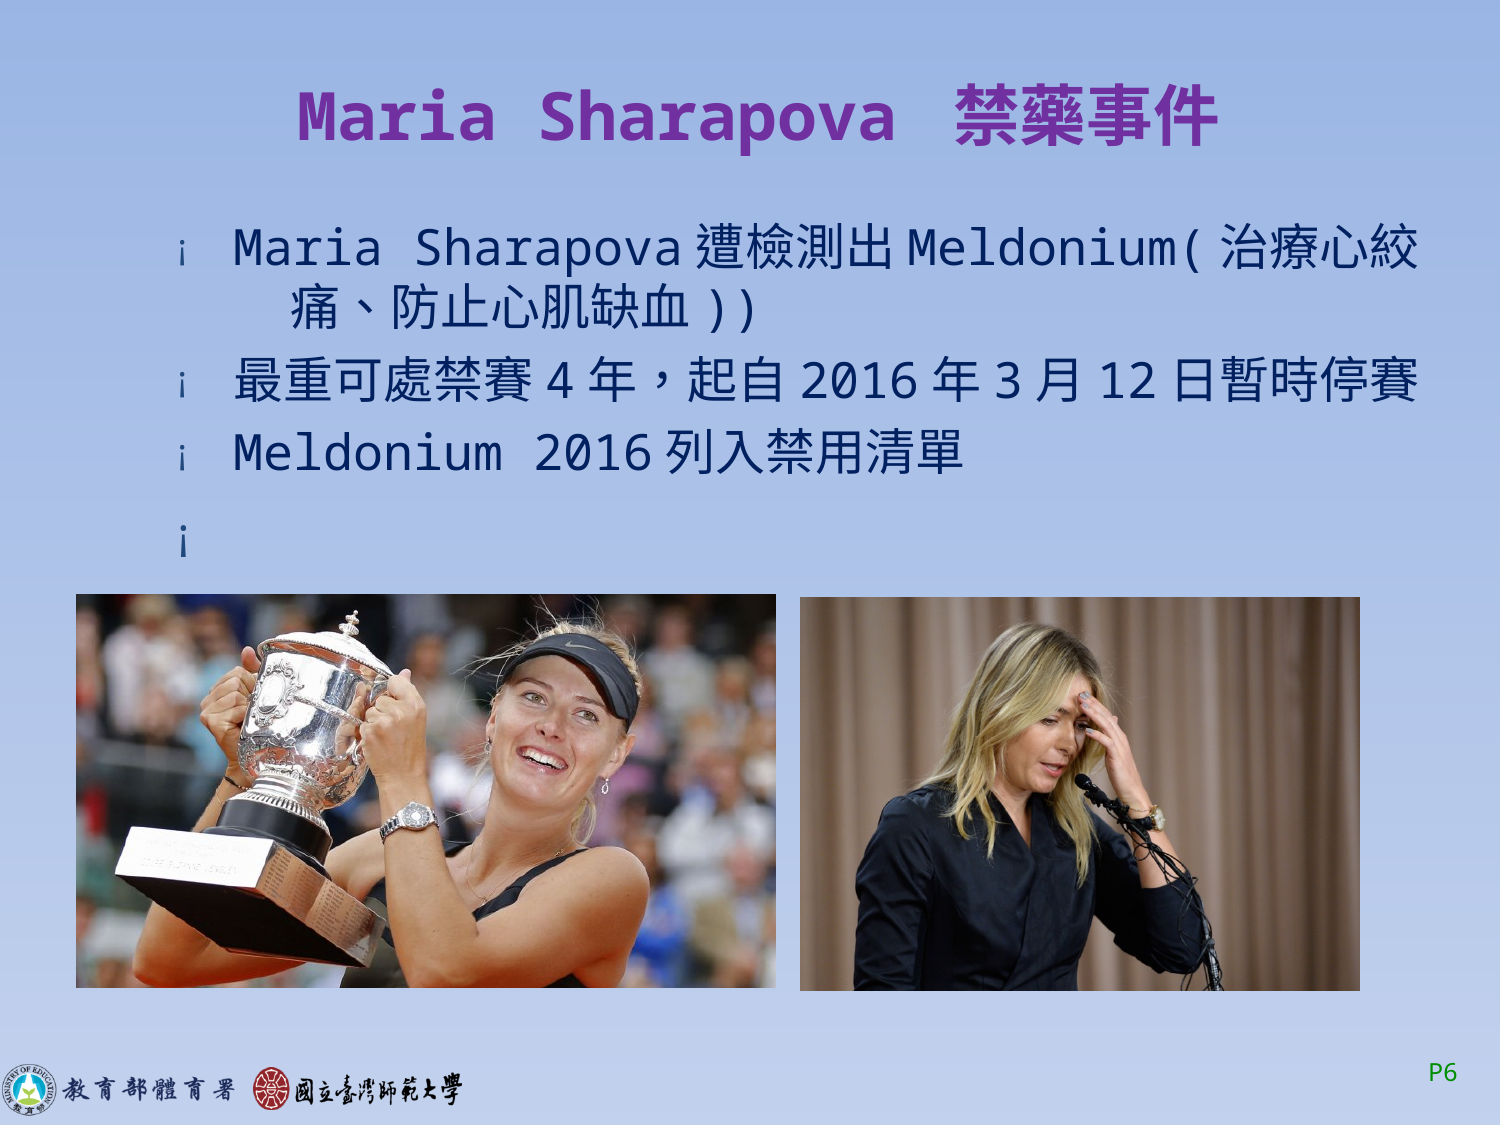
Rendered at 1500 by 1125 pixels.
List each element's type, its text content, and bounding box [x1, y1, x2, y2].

text_box P [1413, 1034, 1489, 1113]
picture [800, 597, 1360, 991]
text_box Maria Sharapova 禁藥事件 [18, 66, 1499, 161]
text_box Maria Sharapova遭檢測出Meldonium(治療心絞痛、防止心肌缺血)) 最重可處禁賽4年，起自2016年3月12日暫時停賽 Meldonium 2016列入禁用清單 [162, 208, 1439, 575]
picture [76, 594, 776, 988]
